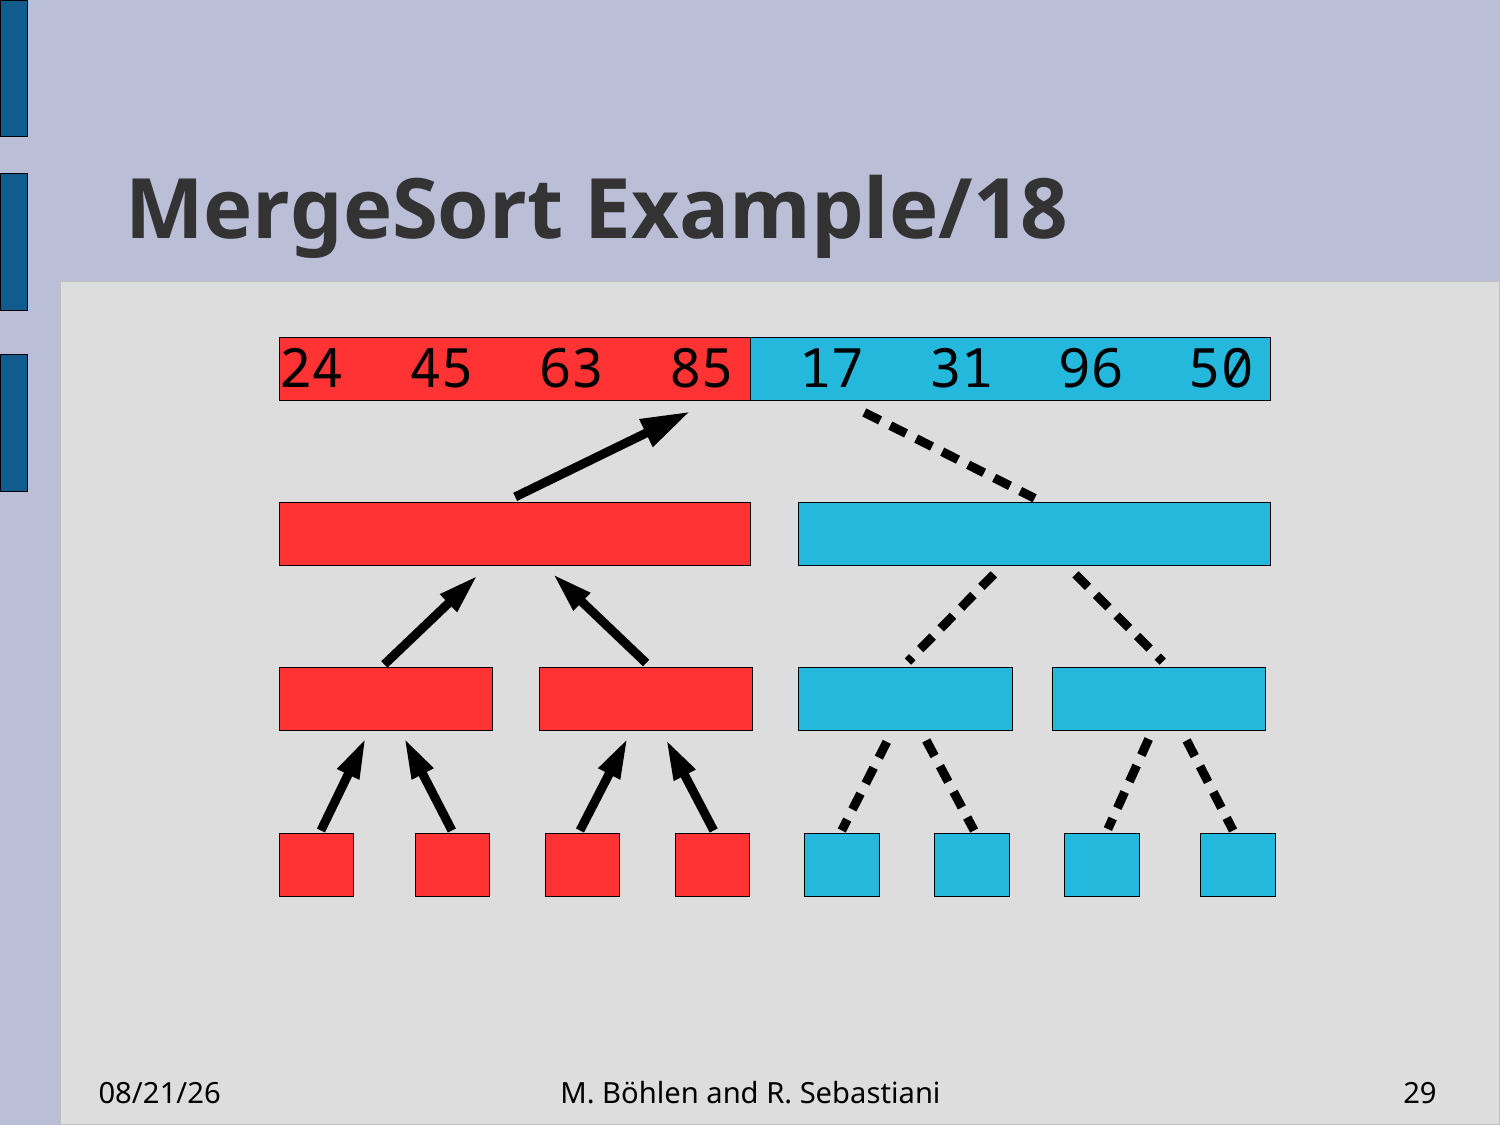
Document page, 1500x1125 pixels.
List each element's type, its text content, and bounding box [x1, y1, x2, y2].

text_box [798, 667, 1013, 731]
text_box [279, 833, 354, 897]
text_box [279, 667, 493, 731]
text_box [934, 833, 1010, 897]
text_box [1052, 667, 1266, 731]
text_box [804, 833, 880, 897]
text_box [798, 502, 1271, 566]
text_box [1200, 833, 1276, 897]
text_box [415, 833, 490, 897]
text_box 24 45 63 85 17 31 96 50 [751, 337, 1271, 401]
text_box [1064, 833, 1140, 897]
text_box [675, 833, 750, 897]
text_box 24 45 63 85 [279, 337, 751, 401]
text_box [279, 502, 751, 566]
title MergeSort Example/18 [110, 67, 1392, 271]
text_box [539, 667, 753, 731]
text_box [545, 833, 620, 897]
